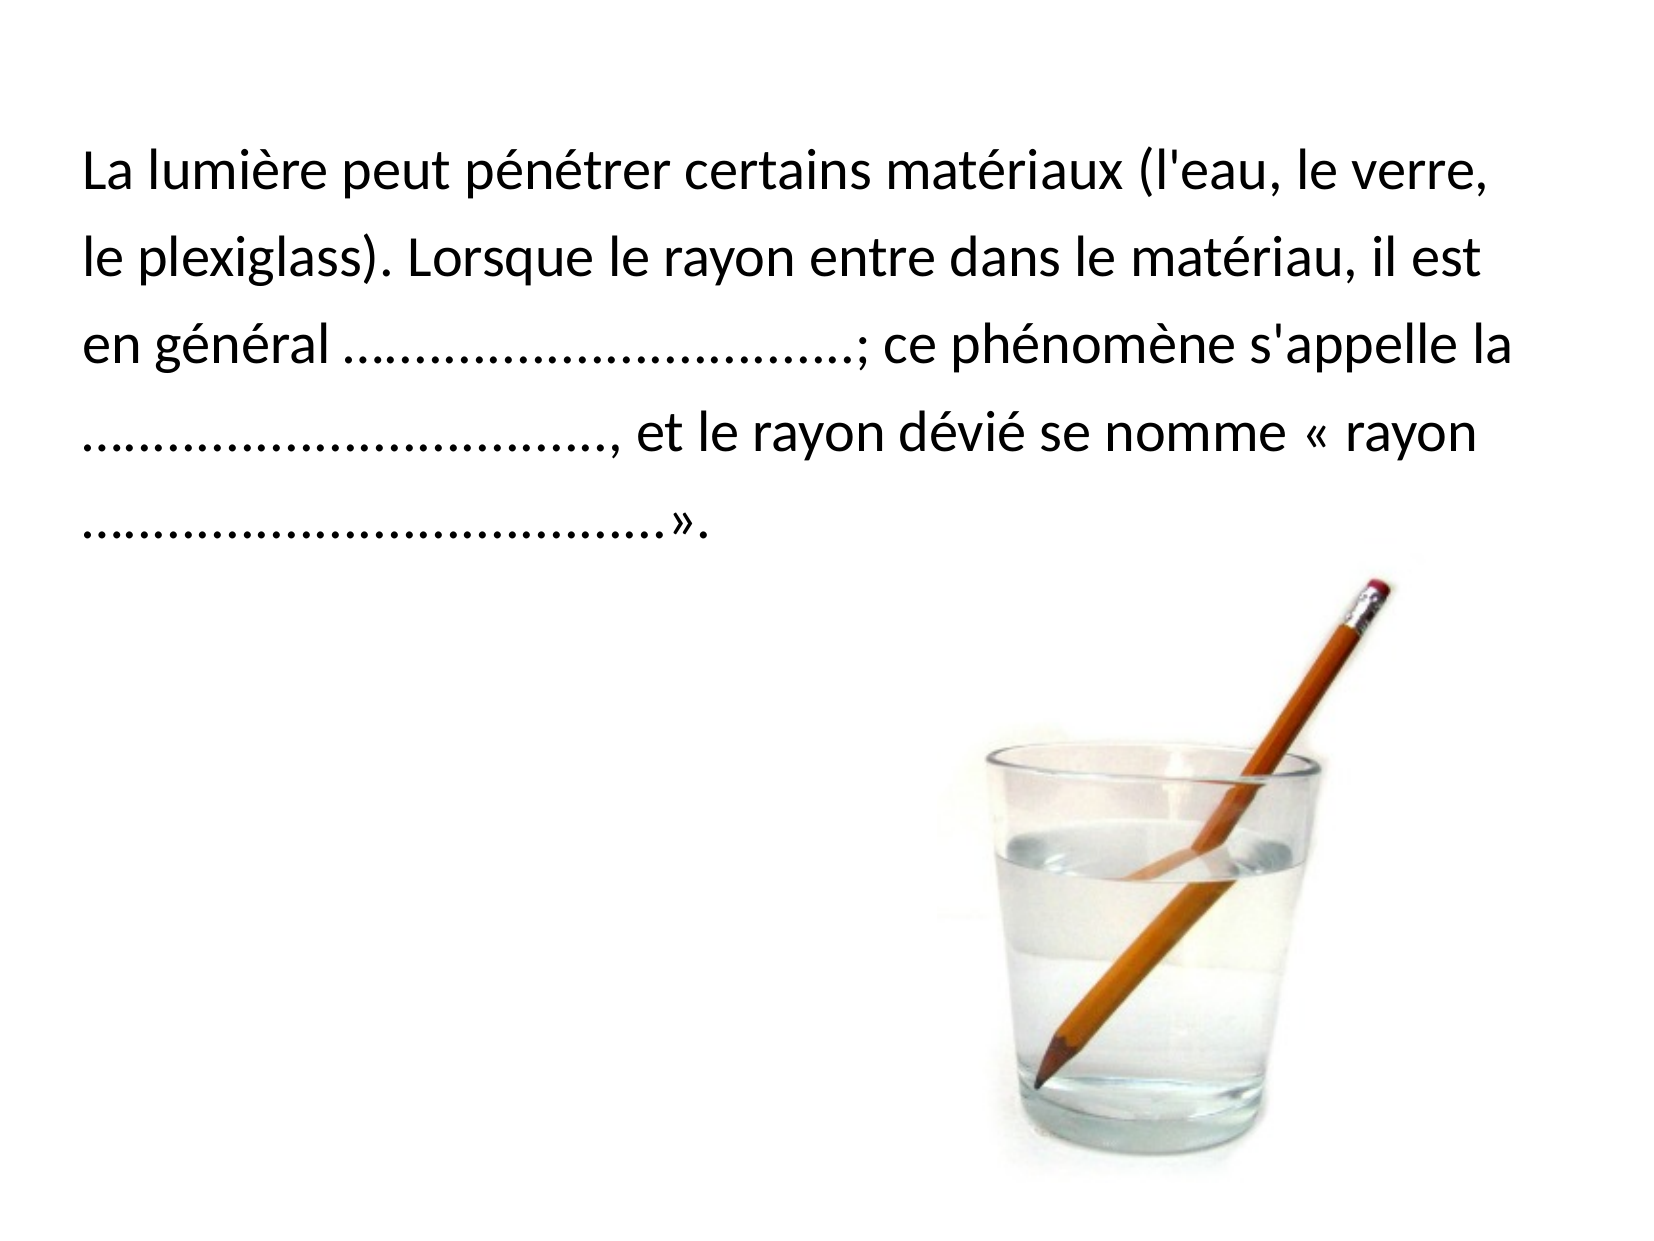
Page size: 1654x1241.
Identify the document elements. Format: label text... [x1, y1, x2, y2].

picture [937, 524, 1431, 1183]
text_box La lumière peut pénétrer certains matériaux (l'eau, le verre, le plexiglass). Lorsque le rayon entre dans le matériau, il est en général …................................; ce phénomène s'appelle la …................................., et le rayon dévié se nomme « rayon ….....................................». [67, 108, 1540, 623]
